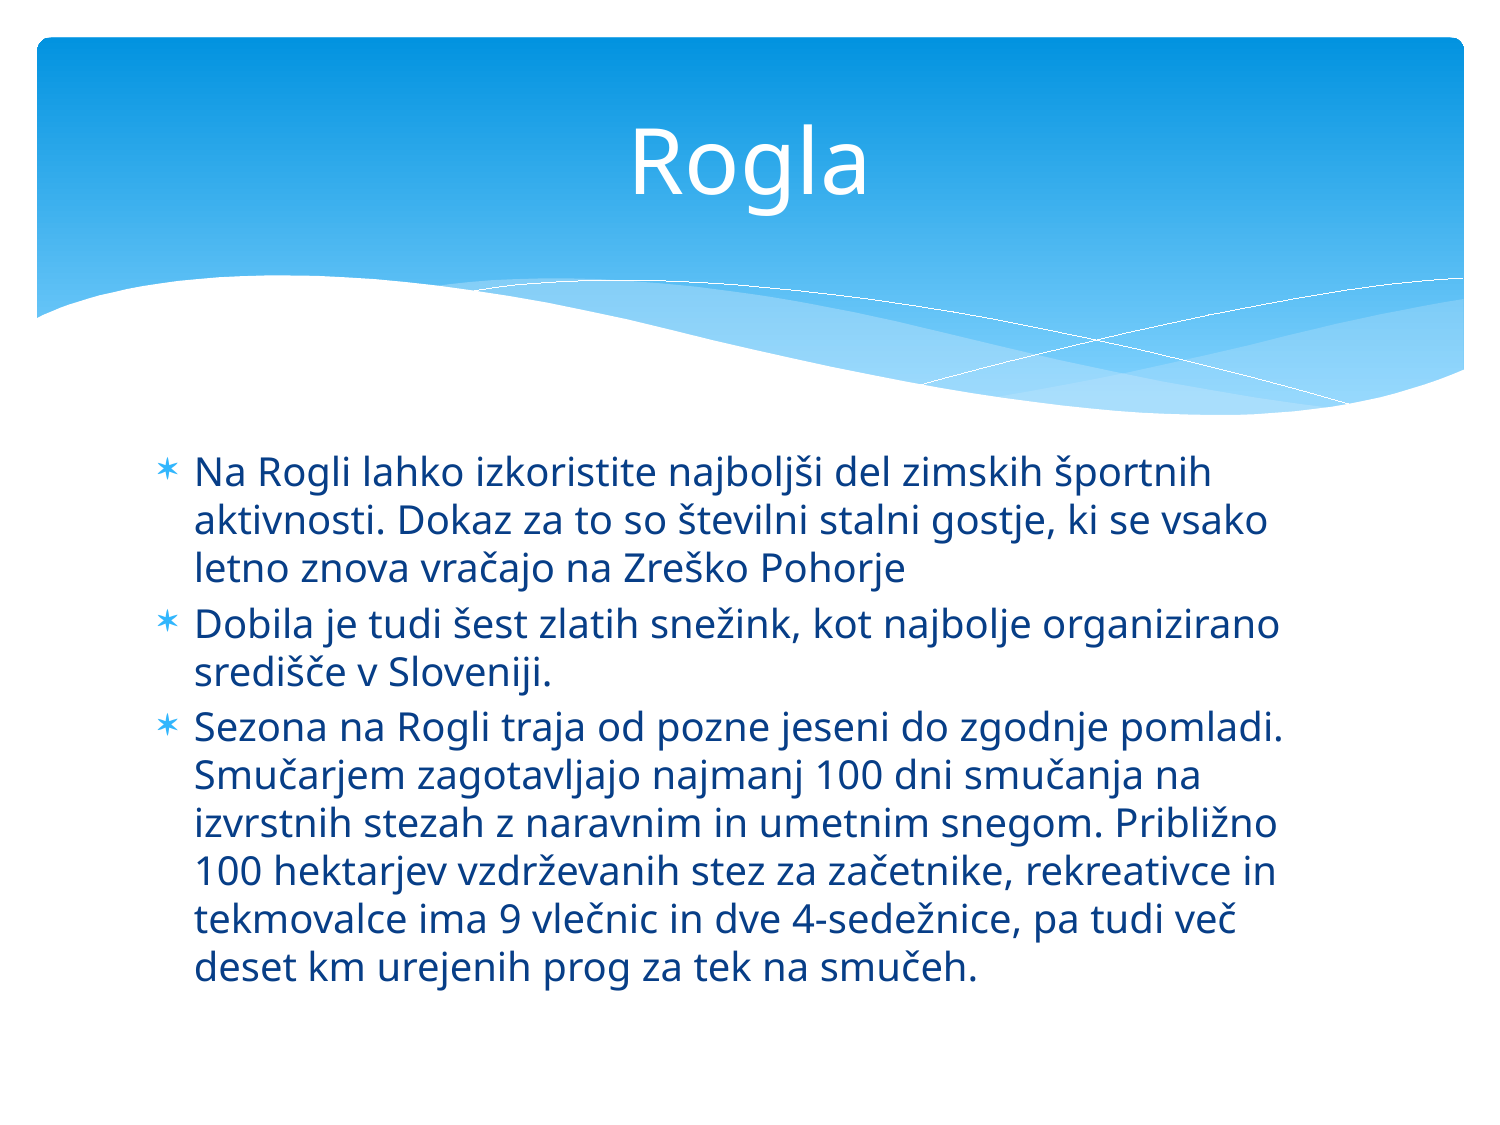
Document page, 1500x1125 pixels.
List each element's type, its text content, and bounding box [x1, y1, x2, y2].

list Na Rogli lahko izkoristite najboljši del zimskih športnih aktivnosti. Dokaz za to so številni stalni gostje, ki se vsako letno znova vračajo na Zreško Pohorje Dobila je tudi šest zlatih snežink, kot najbolje organizirano središče v Sloveniji. Sezona na Rogli traja od pozne jeseni do zgodnje pomladi. Smučarjem zagotavljajo najmanj 100 dni smučanja na izvrstnih stezah z naravnim in umetnim snegom. Približno 100 hektarjev vzdrževanih stez za začetnike, rekreativce in tekmovalce ima 9 vlečnic in dve 4-sedežnice, pa tudi več deset km urejenih prog za tek na smučeh. [142, 438, 1359, 1005]
title Rogla [75, 55, 1425, 261]
